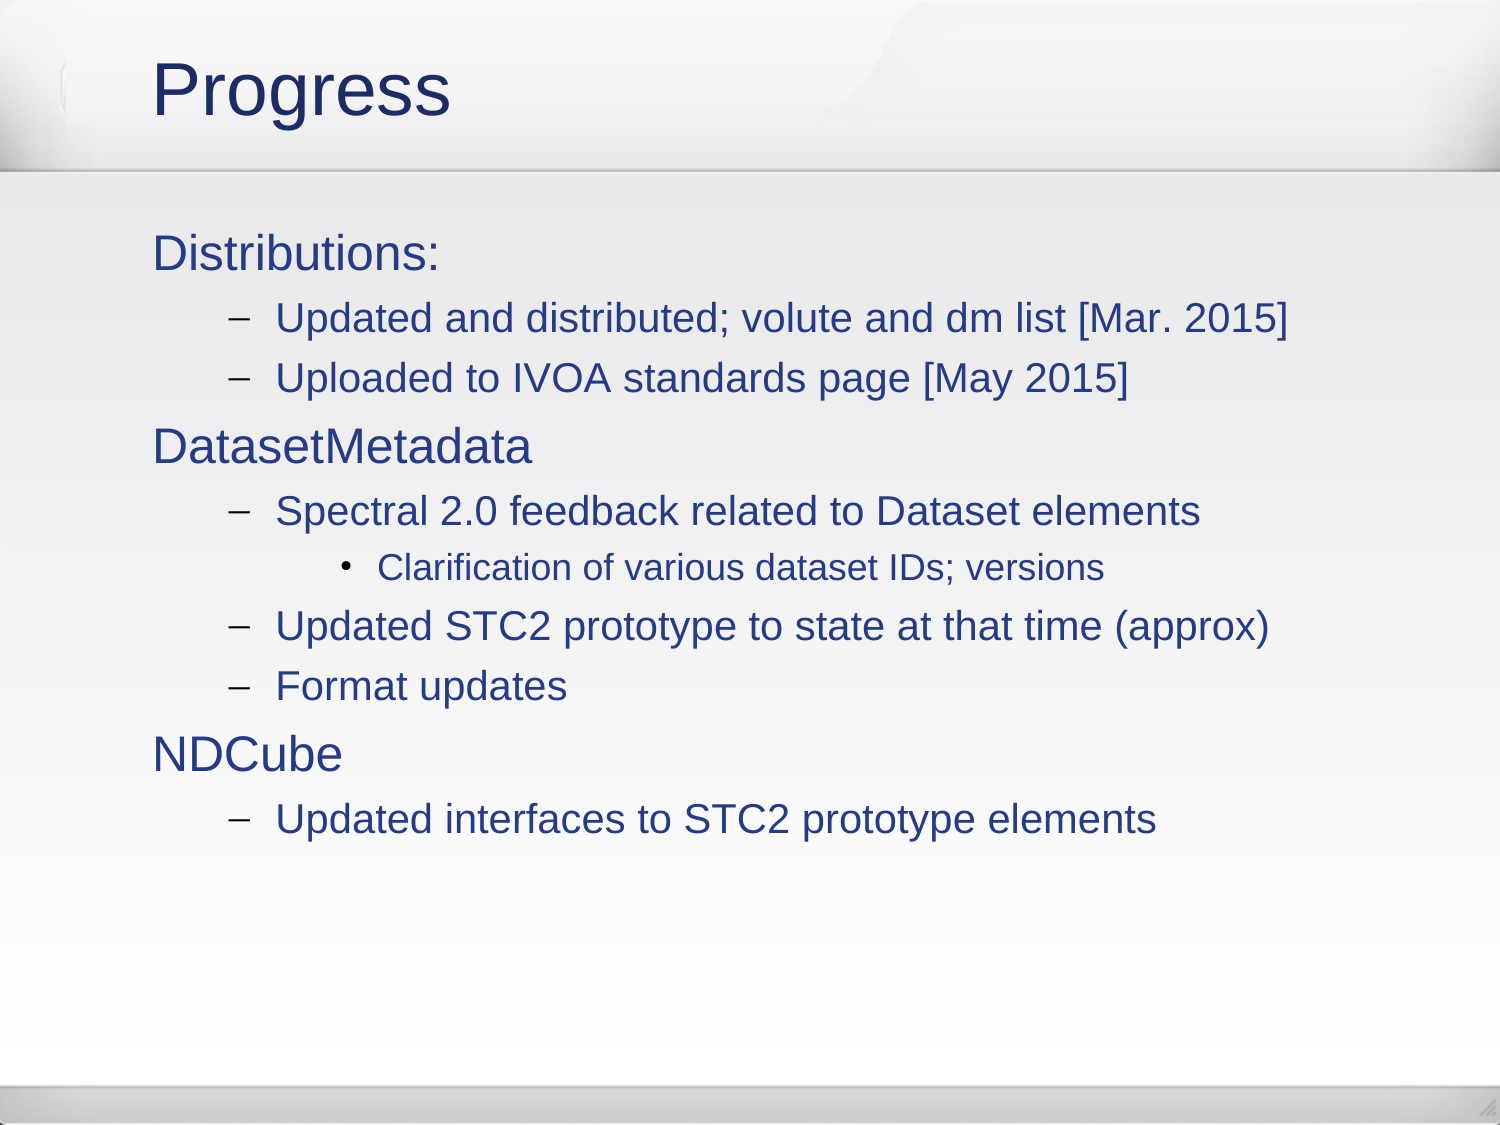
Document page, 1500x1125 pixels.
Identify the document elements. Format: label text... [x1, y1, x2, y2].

list Distributions: Updated and distributed; volute and dm list [Mar. 2015] Uploaded to IVOA standards page [May 2015] DatasetMetadata Spectral 2.0 feedback related to Dataset elements Clarification of various dataset IDs; versions Updated STC2 prototype to state at that time (approx) Format updates NDCube Updated interfaces to STC2 prototype elements [137, 212, 1406, 865]
picture [0, 0, 1500, 1125]
title Progress [137, 28, 1399, 139]
